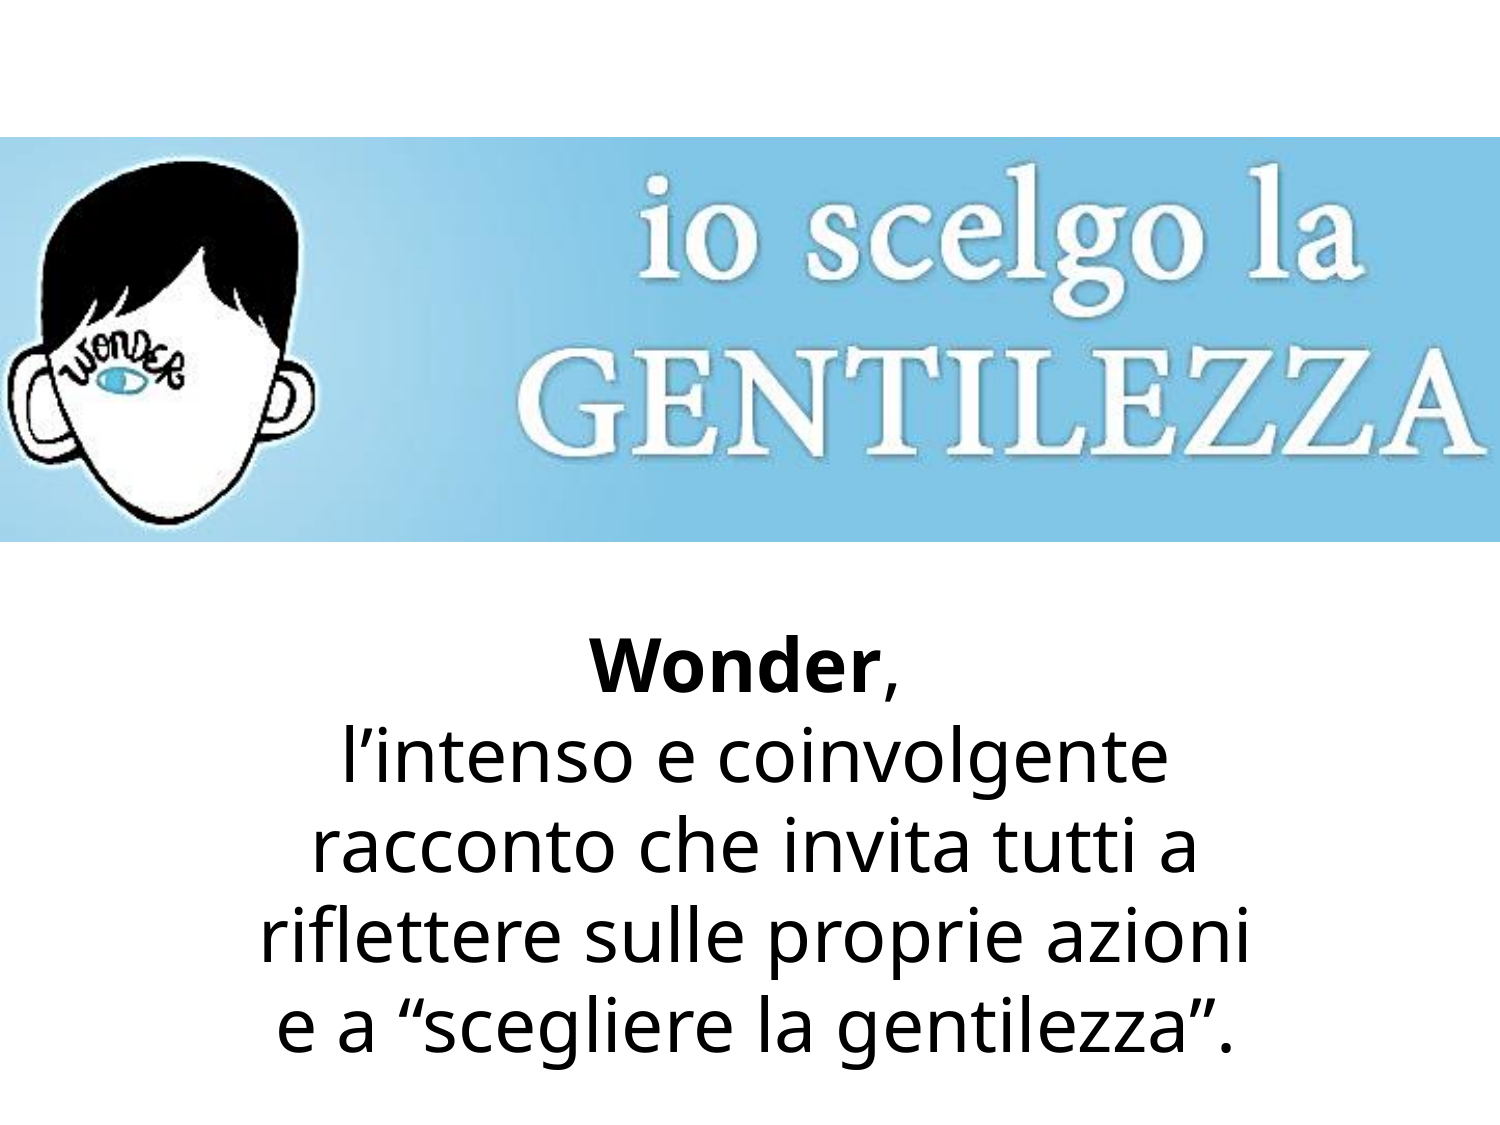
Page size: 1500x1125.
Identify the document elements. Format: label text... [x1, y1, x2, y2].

text_box Wonder, l’intenso e coinvolgente racconto che invita tutti a riflettere sulle proprie azioni e a “scegliere la gentilezza”. [230, 609, 1282, 1075]
picture [0, 137, 1500, 542]
